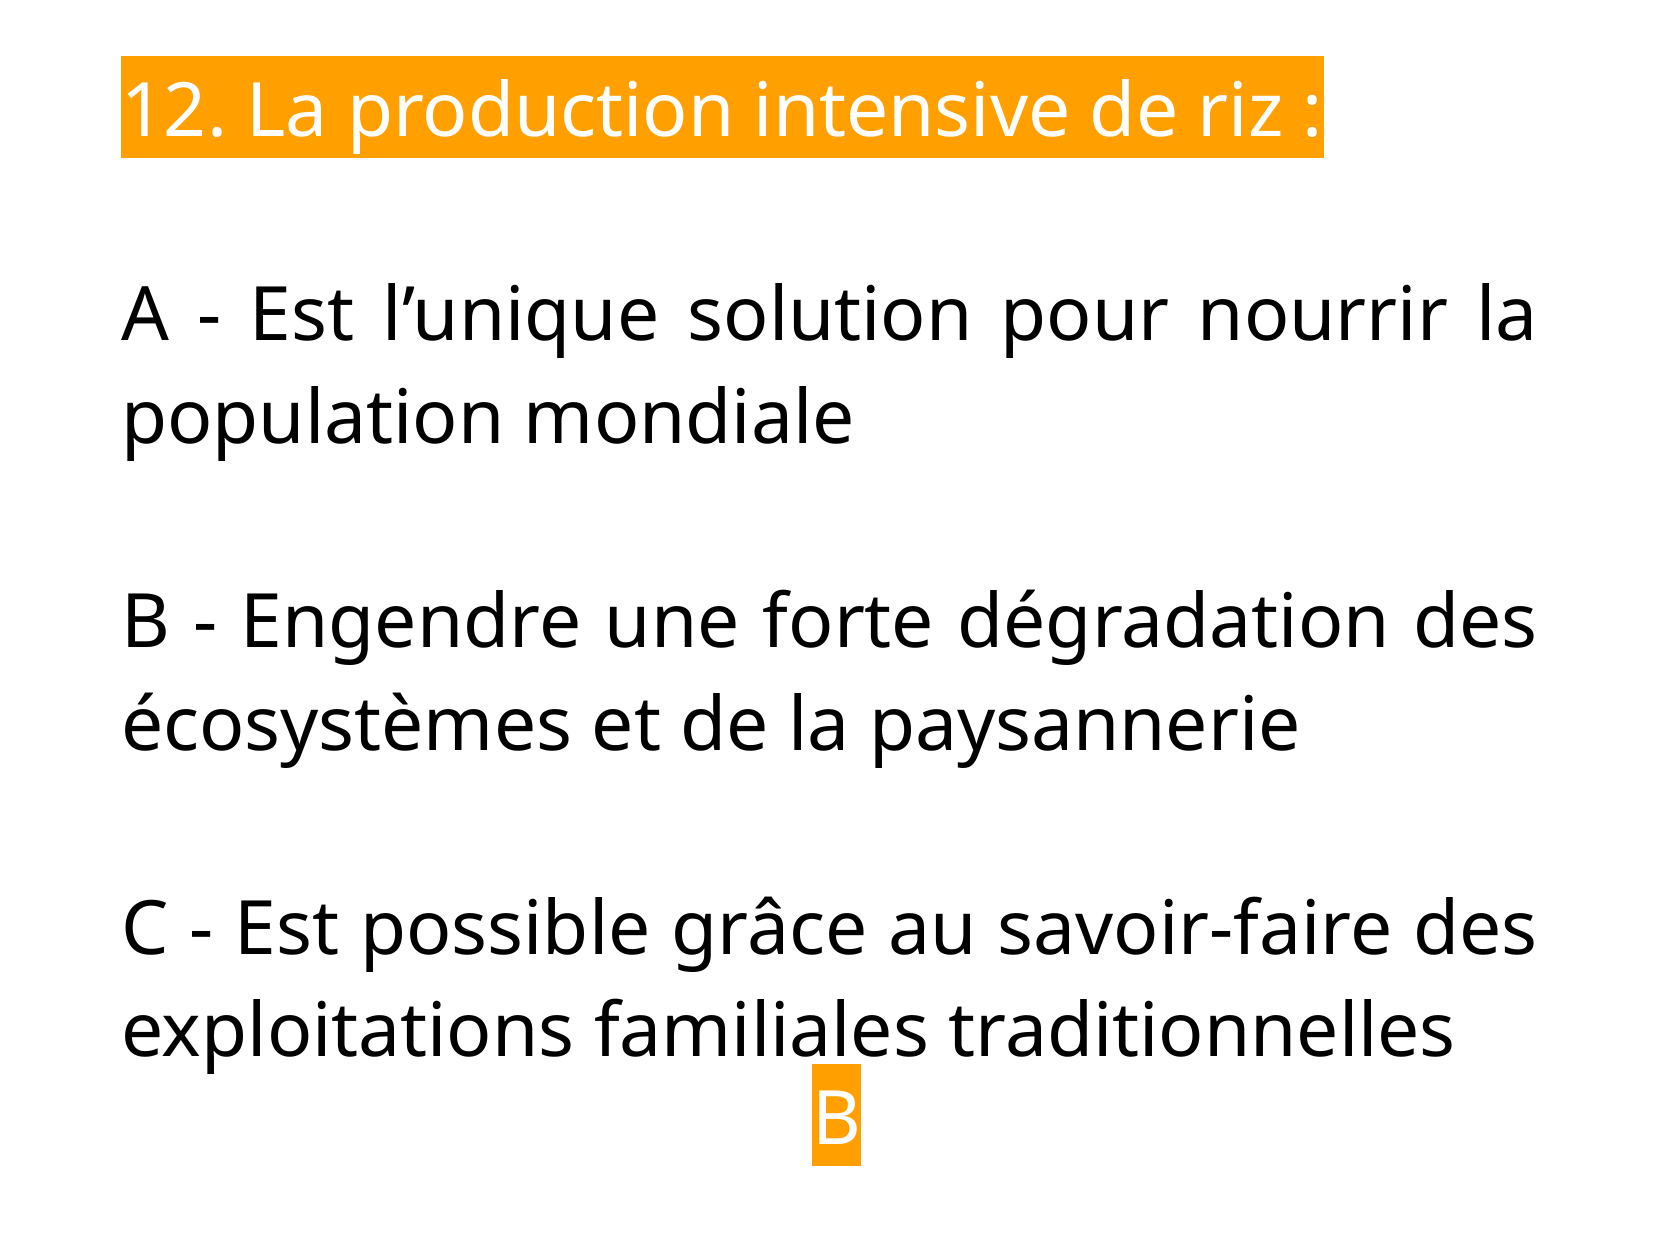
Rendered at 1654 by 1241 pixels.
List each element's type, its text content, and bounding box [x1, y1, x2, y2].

text_box B [797, 1056, 877, 1178]
text_box 12. La production intensive de riz : A - Est l’unique solution pour nourrir la population mondiale B - Engendre une forte dégradation des écosystèmes et de la paysannerie C - Est possible grâce au savoir-faire des exploitations familiales traditionnelles [106, 6, 1554, 947]
